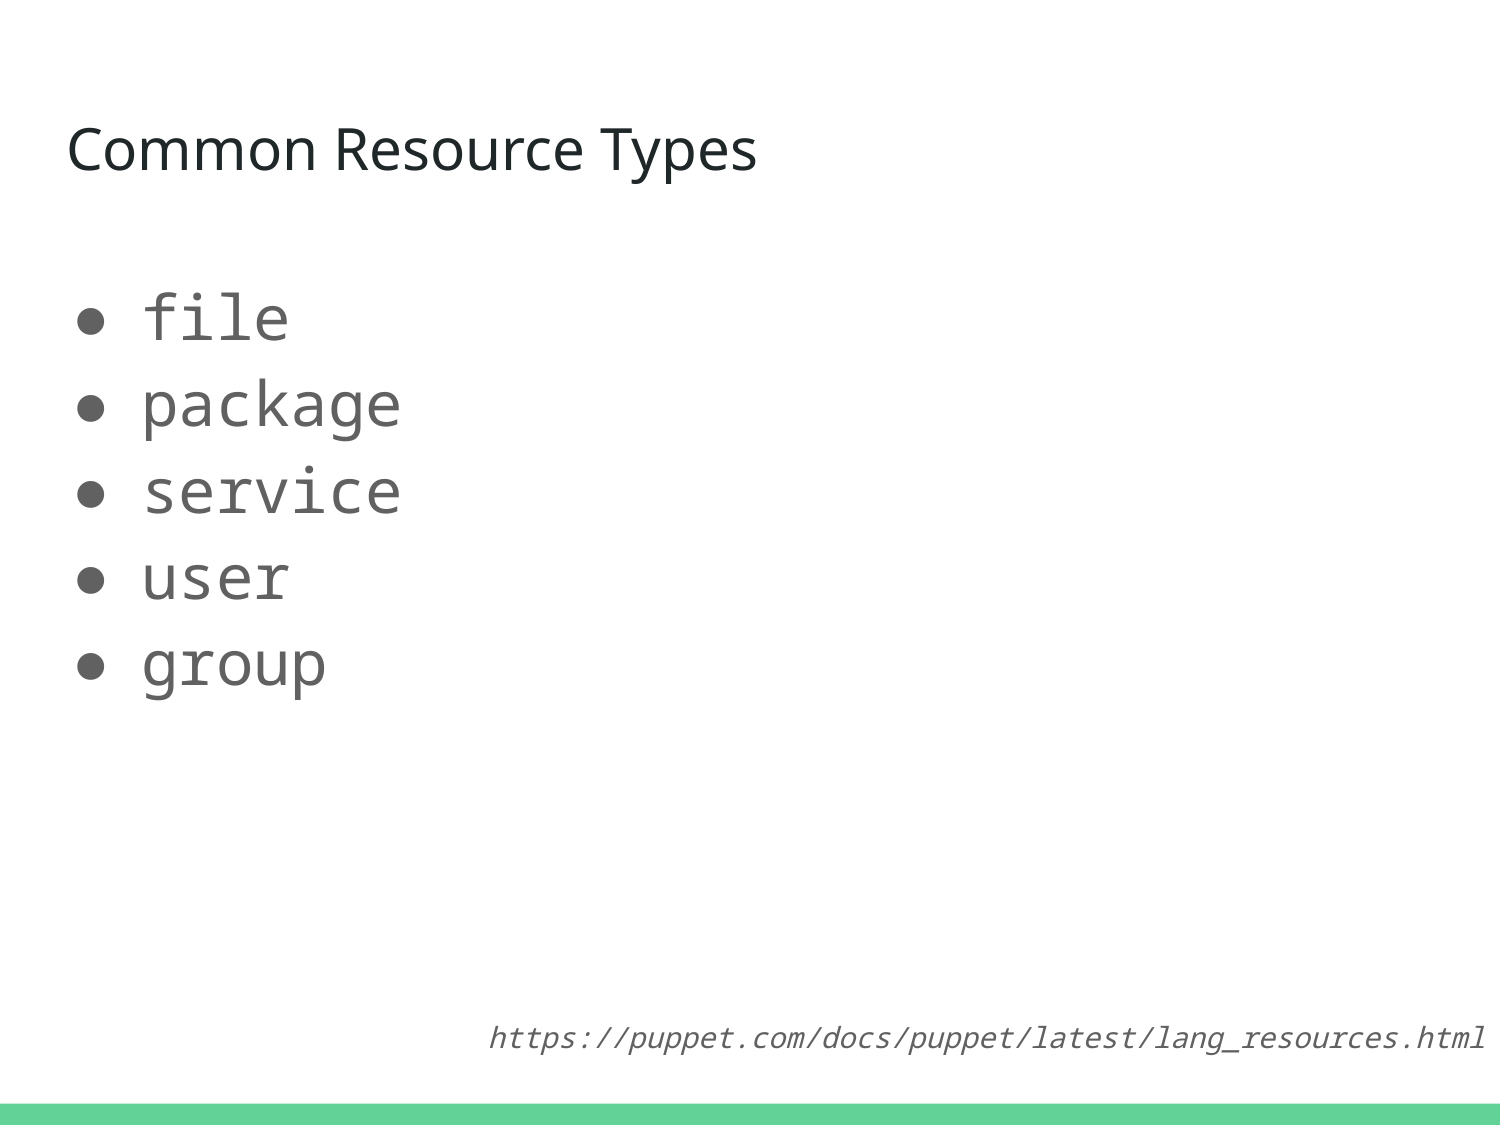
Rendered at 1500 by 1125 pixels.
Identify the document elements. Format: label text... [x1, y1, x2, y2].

text_box https://puppet.com/docs/puppet/latest/lang_resources.html [409, 999, 1500, 1107]
title Common Resource Types [51, 97, 1449, 223]
list file package service user group [51, 252, 1449, 1000]
